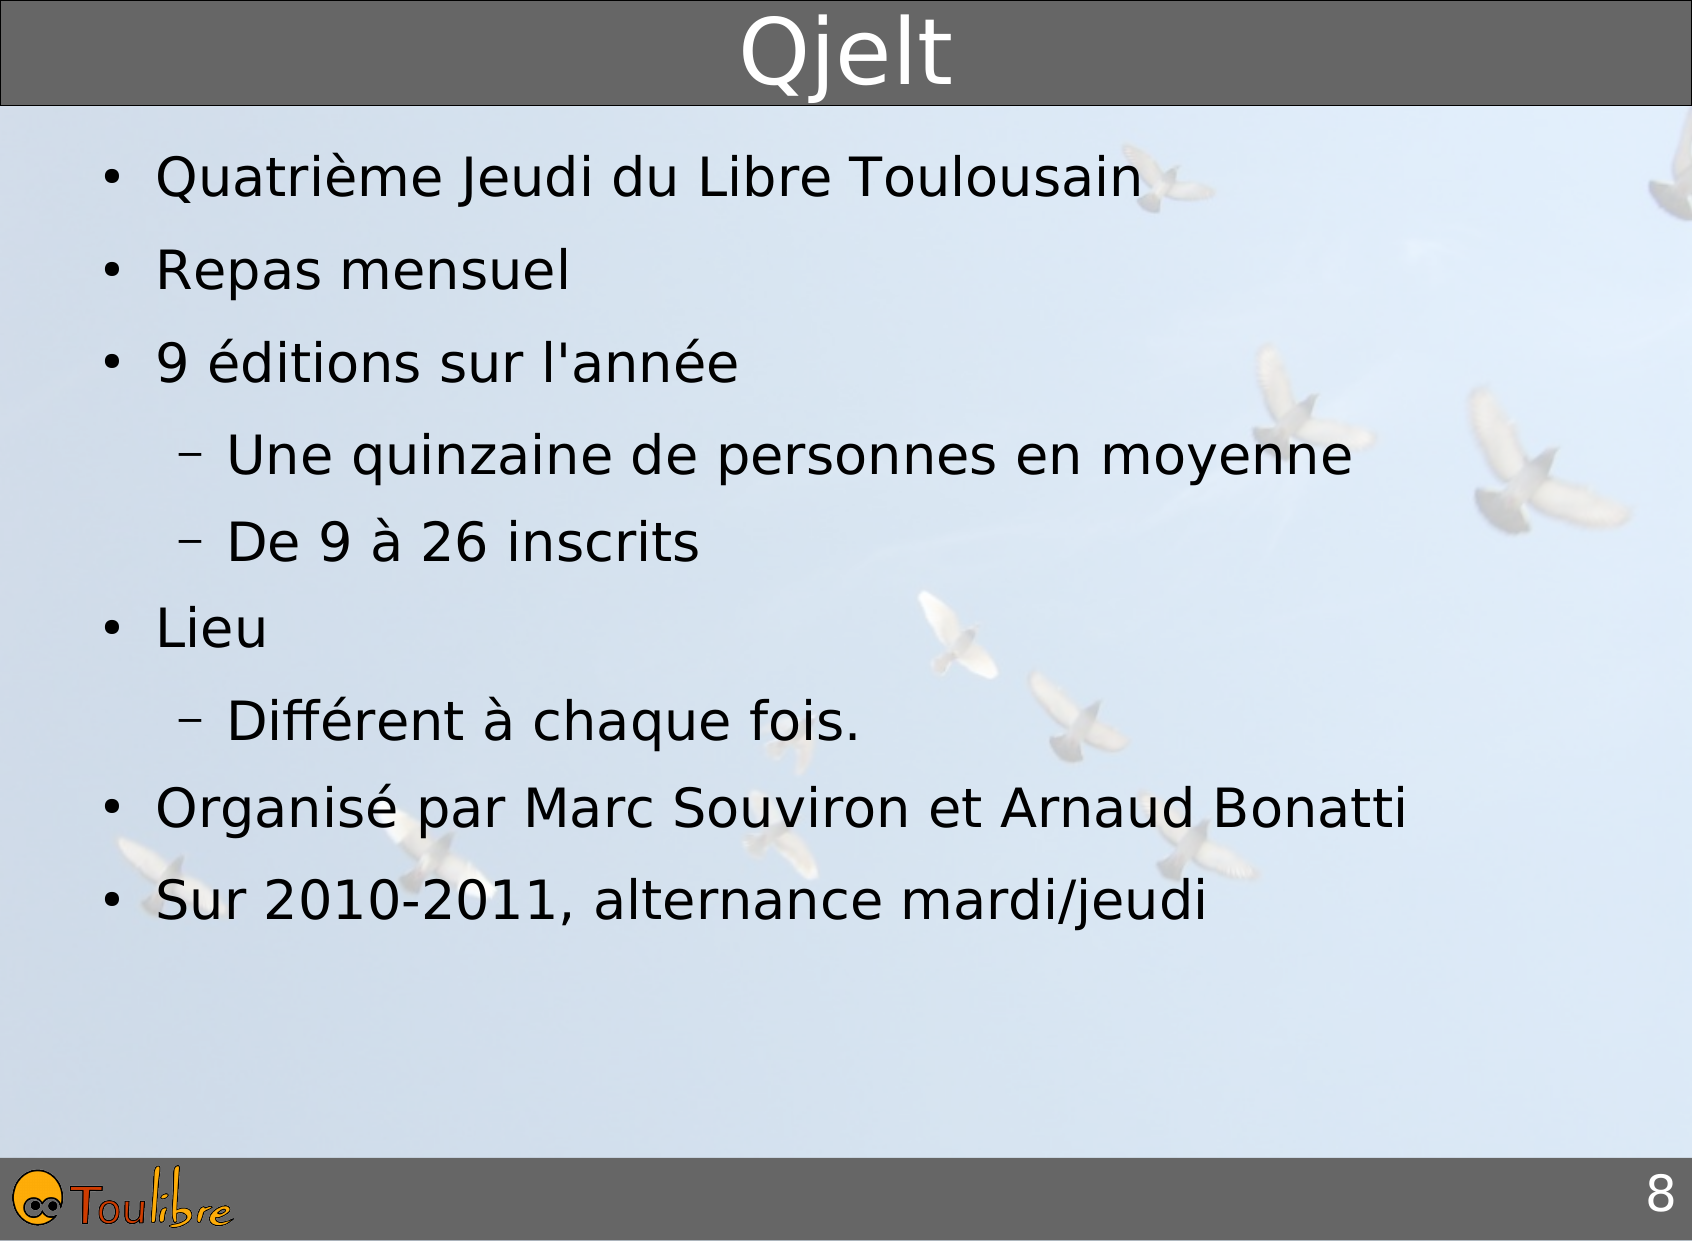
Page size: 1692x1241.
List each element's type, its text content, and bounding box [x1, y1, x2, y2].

title Qjelt [0, 0, 1692, 107]
picture [12, 1165, 234, 1228]
list Quatrième Jeudi du Libre Toulousain Repas mensuel 9 éditions sur l'année Une quinzaine de personnes en moyenne De 9 à 26 inscrits Lieu Différent à chaque fois. Organisé par Marc Souviron et Arnaud Bonatti Sur 2010-2011, alternance mardi/jeudi [84, 146, 1608, 1095]
